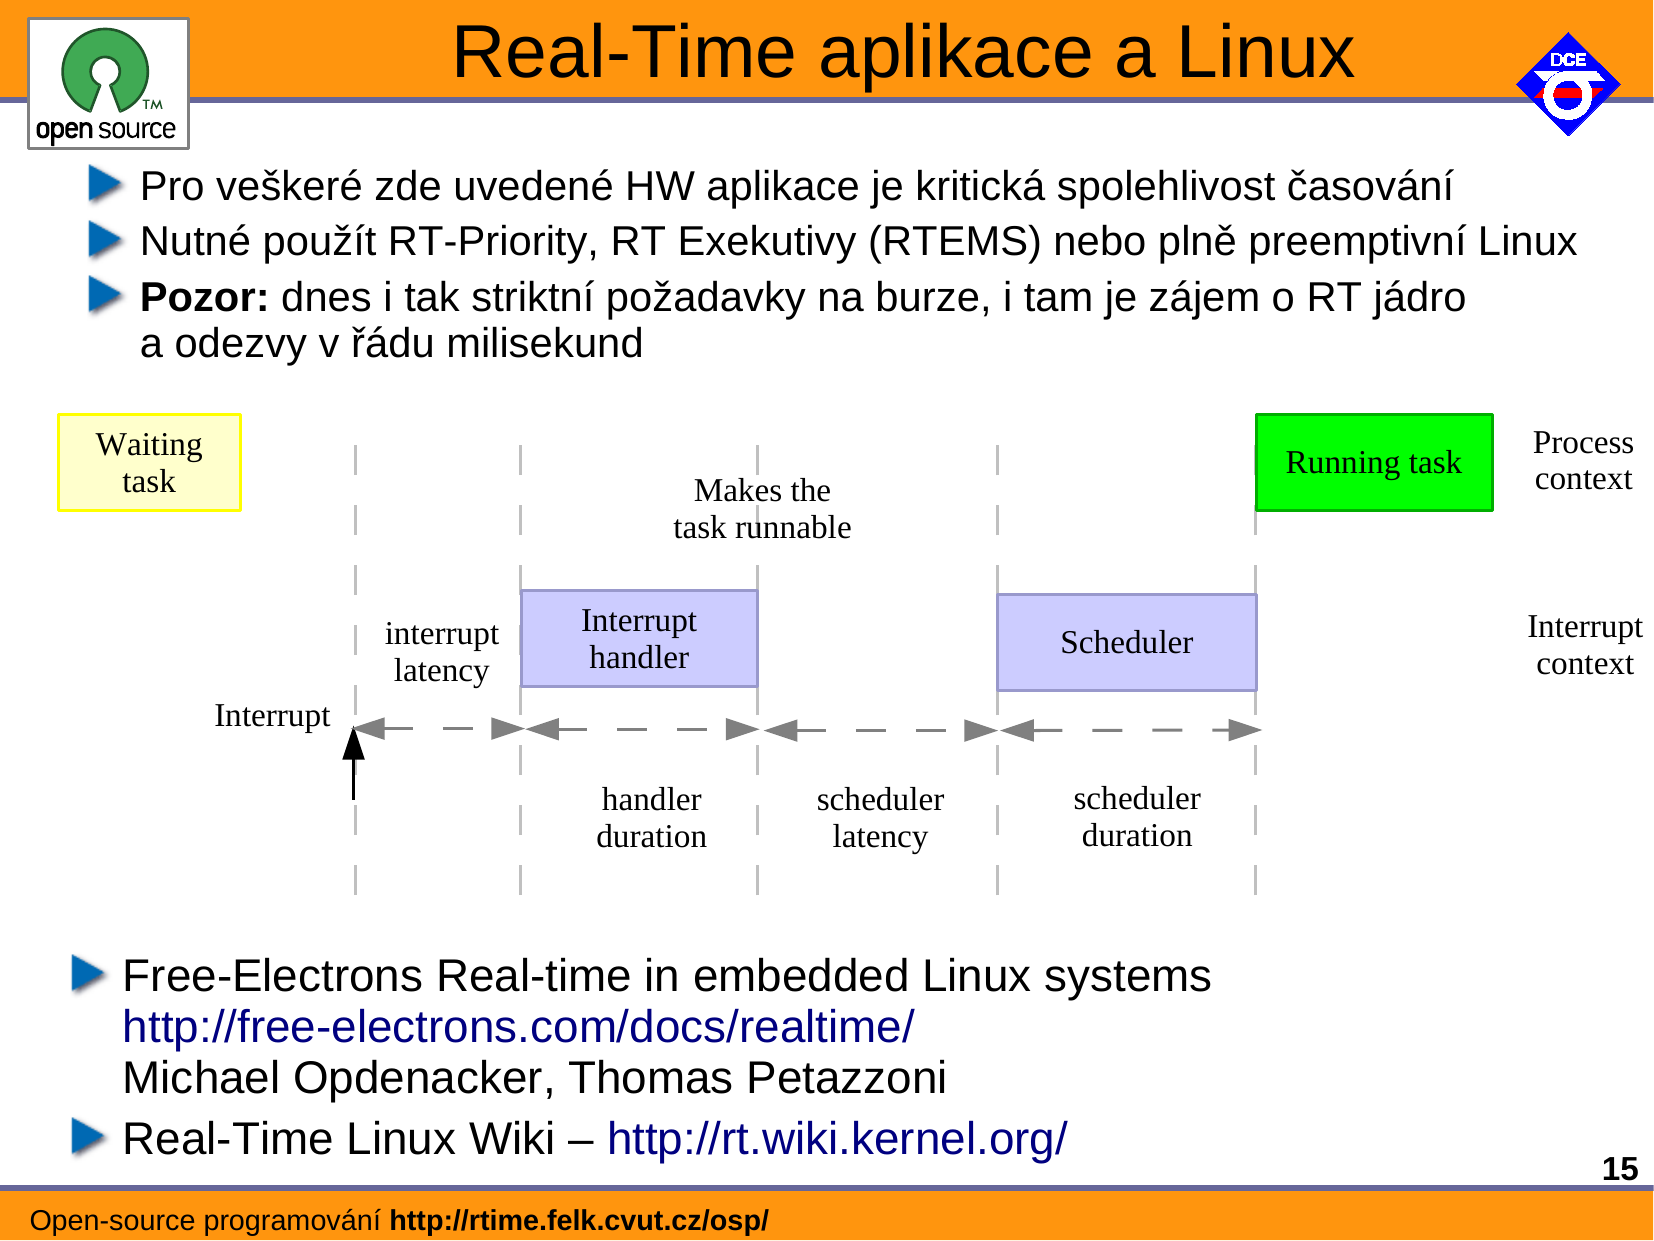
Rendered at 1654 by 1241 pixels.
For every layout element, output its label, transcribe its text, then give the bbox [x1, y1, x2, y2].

text_box Waiting task [58, 414, 241, 511]
list Pro veškeré zde uvedené HW aplikace je kritická spolehlivost časování Nutné použít RT-Priority, RT Exekutivy (RTEMS) nebo plně preemptivní Linux Pozor: dnes i tak striktní požadavky na burze, i tam je zájem o RT jádro a odezvy v řádu milisekund [68, 162, 1625, 391]
text_box Interrupt handler [521, 590, 758, 687]
text_box Makes the task runnable [667, 465, 859, 559]
text_box Process context [1526, 417, 1641, 510]
text_box Running task [1256, 414, 1493, 511]
text_box Interrupt context [1521, 601, 1651, 695]
text_box scheduler duration [1067, 773, 1208, 867]
list Free-Electrons Real-time in embedded Linux systems http://free-electrons.com/docs/realtime/ Michael Opdenacker, Thomas Petazzoni Real-Time Linux Wiki – http://rt.wiki.kernel.org/ [52, 949, 1576, 1187]
text_box handler duration [590, 774, 714, 868]
text_box scheduler latency [810, 774, 951, 868]
text_box Scheduler [997, 594, 1257, 691]
text_box interrupt latency [378, 608, 506, 702]
text_box Interrupt [208, 690, 338, 744]
title Real-Time aplikace a Linux [178, 4, 1631, 98]
